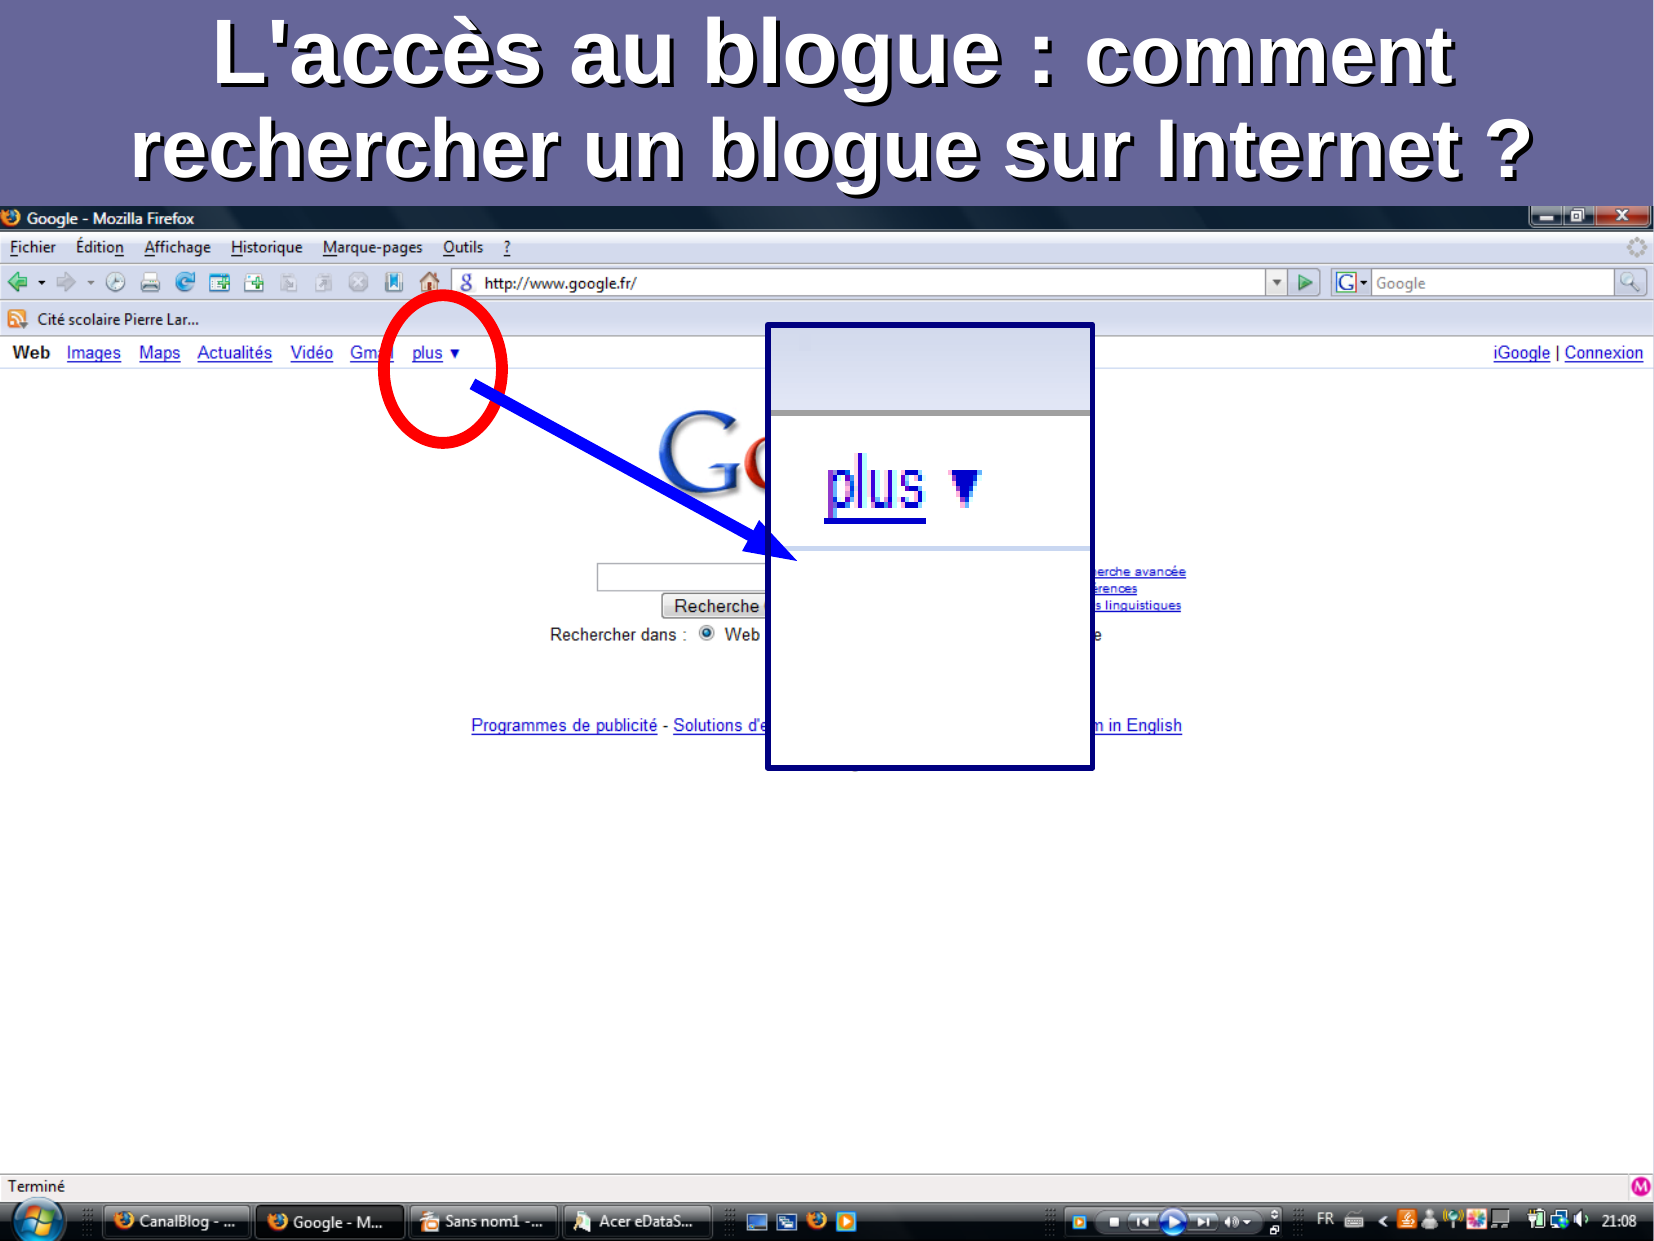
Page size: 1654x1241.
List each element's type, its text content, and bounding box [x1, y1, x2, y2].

title L'accès au blogue : comment rechercher un blogue sur Internet ? [88, 0, 1577, 196]
picture [0, 206, 1654, 1241]
